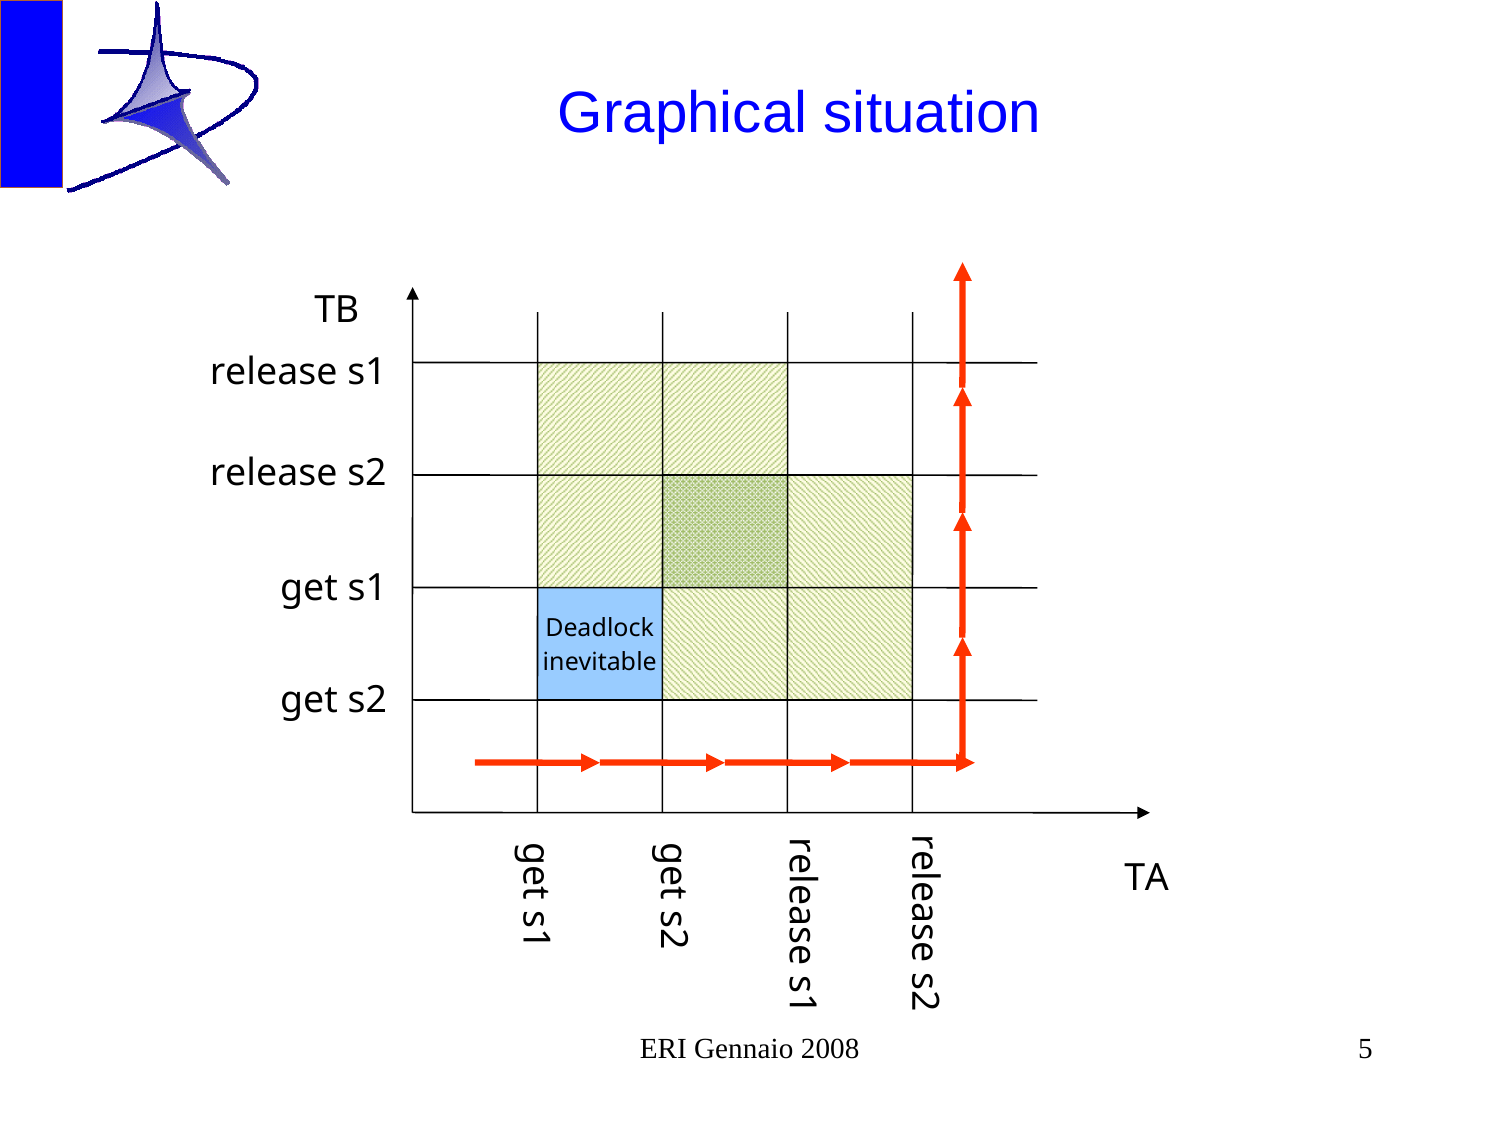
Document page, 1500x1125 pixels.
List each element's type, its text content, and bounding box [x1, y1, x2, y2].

title Graphical situation [174, 61, 1425, 164]
text_box Deadlock inevitable [539, 589, 661, 699]
text_box TB [299, 274, 375, 337]
text_box get s2 [642, 828, 709, 965]
text_box [664, 589, 786, 699]
text_box get s1 [504, 828, 572, 965]
text_box release s1 [771, 823, 838, 1031]
picture [62, 0, 263, 197]
text_box [789, 476, 911, 586]
text_box [789, 589, 911, 699]
text_box [539, 476, 661, 586]
text_box [664, 476, 786, 586]
text_box release s2 [195, 437, 402, 504]
text_box [664, 364, 786, 474]
text_box release s2 [893, 819, 960, 1027]
text_box release s1 [195, 337, 402, 404]
text_box get s2 [265, 664, 403, 732]
text_box [539, 364, 661, 474]
text_box get s1 [265, 552, 403, 619]
text_box TA [1109, 842, 1185, 910]
